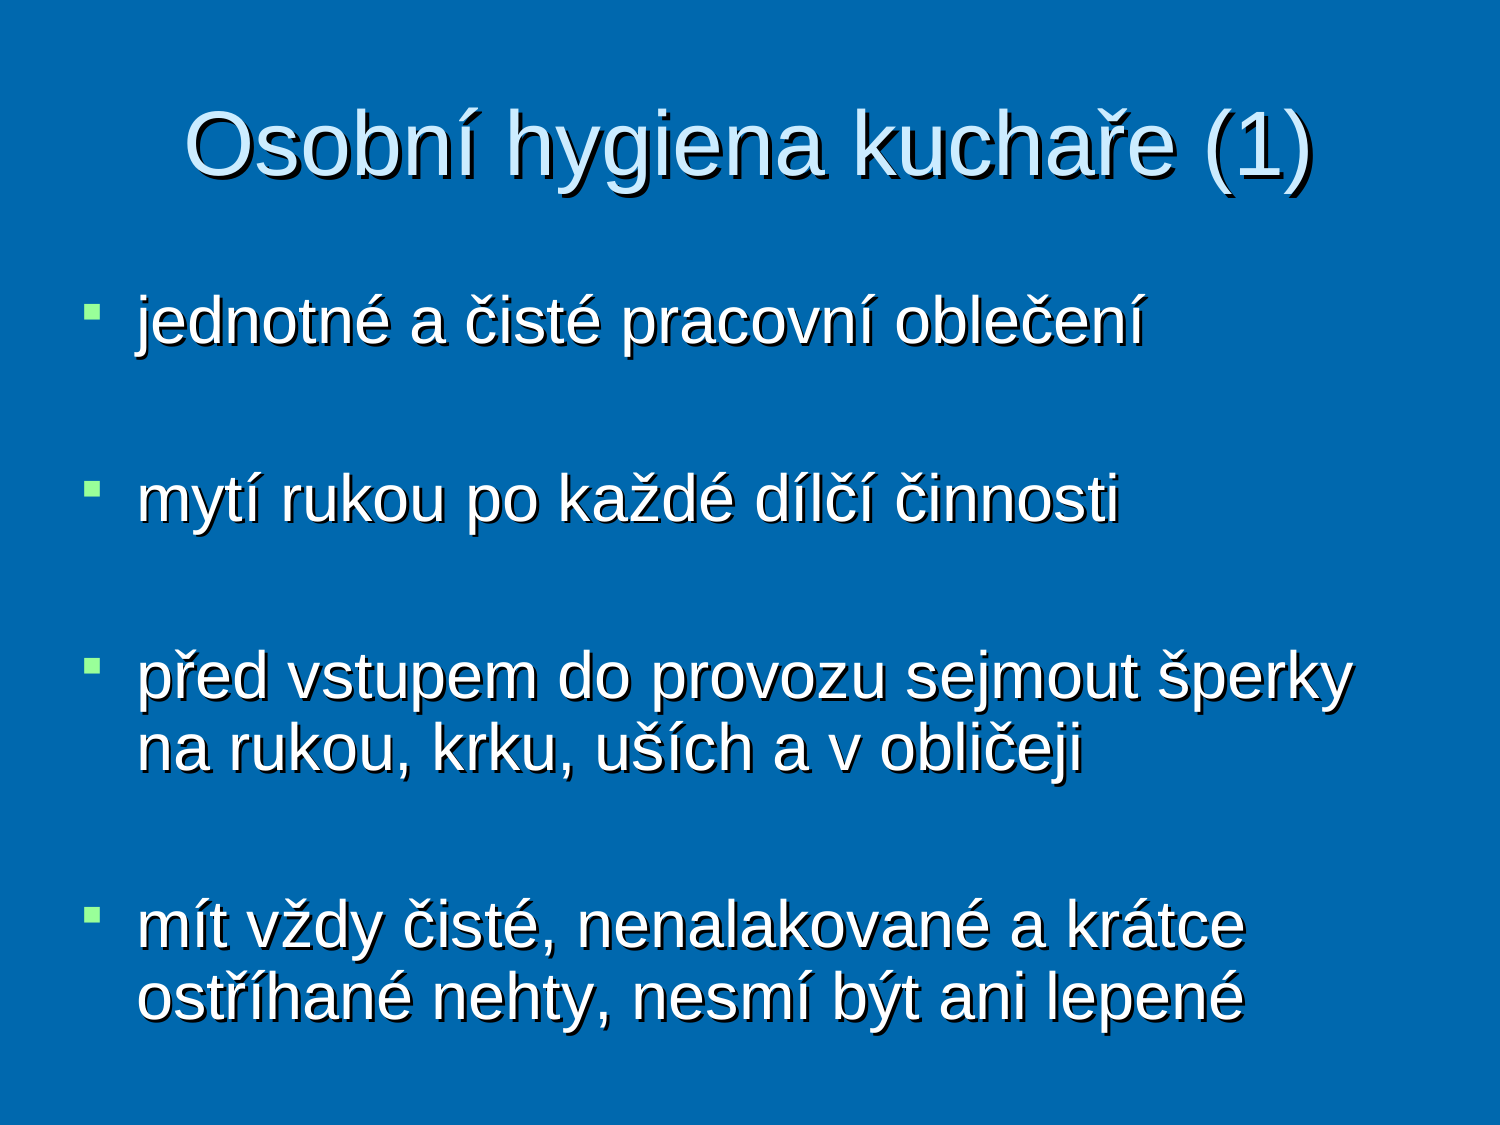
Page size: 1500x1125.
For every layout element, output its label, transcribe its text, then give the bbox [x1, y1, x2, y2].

list jednotné a čisté pracovní oblečení mytí rukou po každé dílčí činnosti před vstupem do provozu sejmout šperky na rukou, krku, uších a v obličeji mít vždy čisté, nenalakované a krátce ostříhané nehty, nesmí být ani lepené [64, 278, 1415, 1046]
title Osobní hygiena kuchaře (1) [75, 45, 1426, 233]
